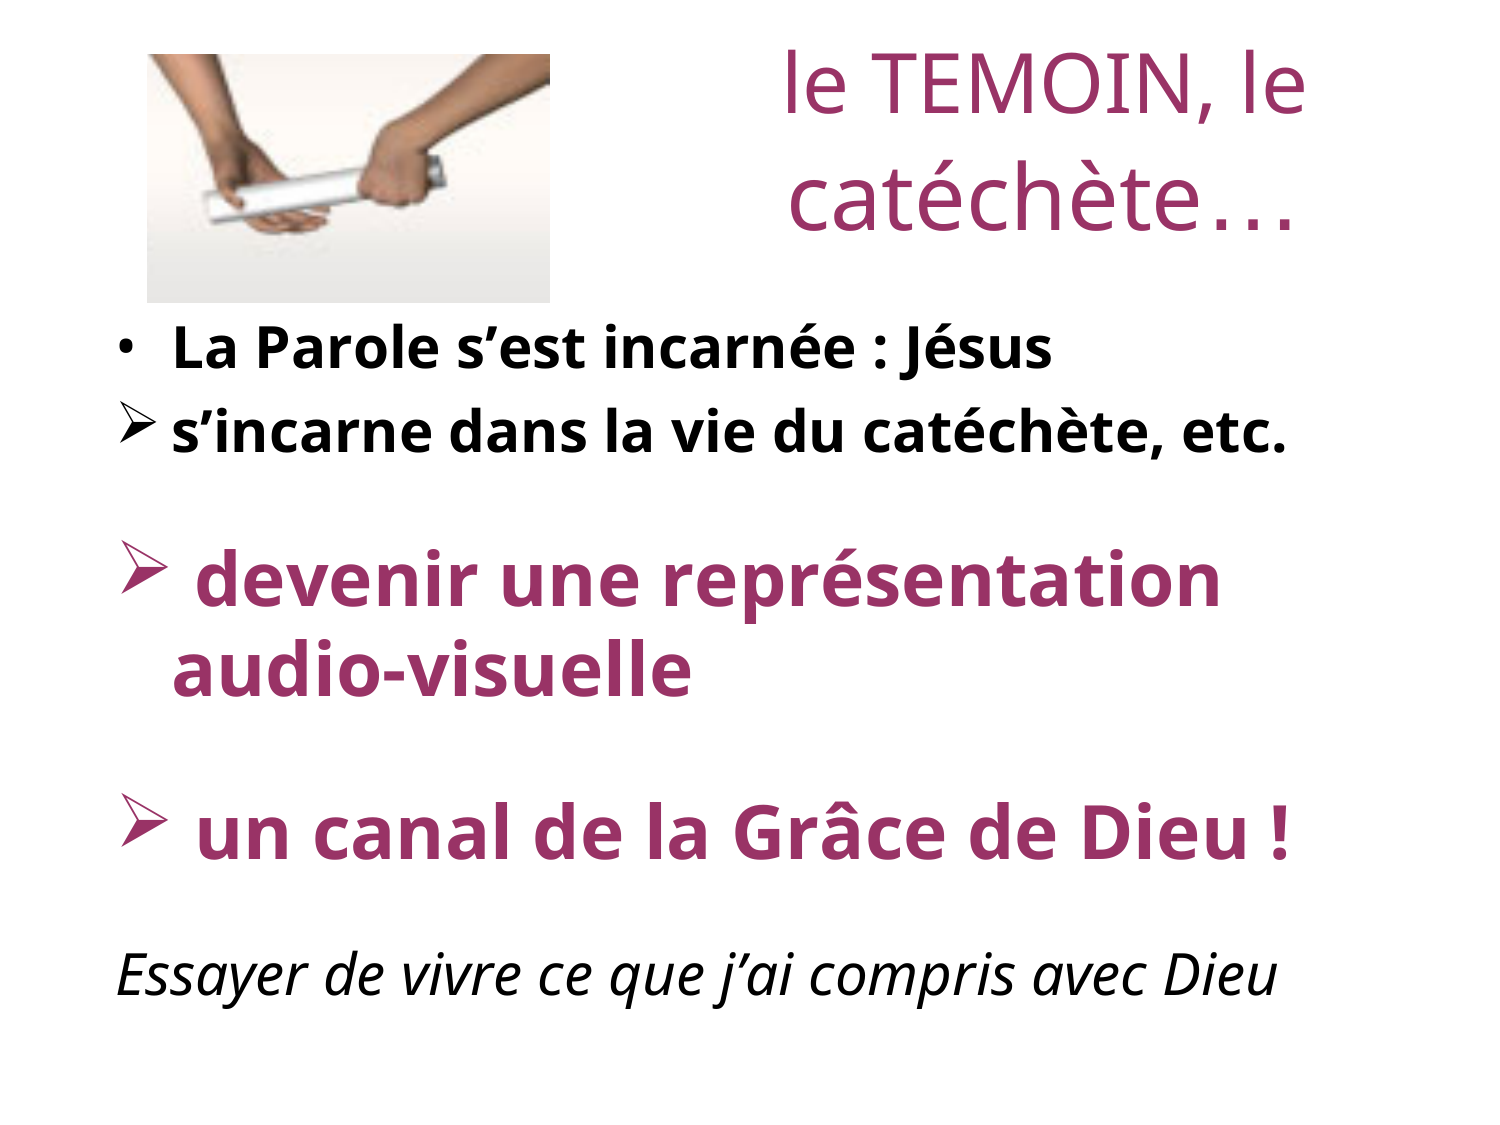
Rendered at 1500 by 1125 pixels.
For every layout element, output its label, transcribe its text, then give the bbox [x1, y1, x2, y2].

title le TEMOIN, le catéchète… [667, 54, 1424, 227]
picture [147, 54, 550, 303]
list La Parole s’est incarnée : Jésus s’incarne dans la vie du catéchète, etc. devenir une représentation audio-visuelle un canal de la Grâce de Dieu ! Essayer de vivre ce que j’ai compris avec Dieu [100, 302, 1451, 1083]
